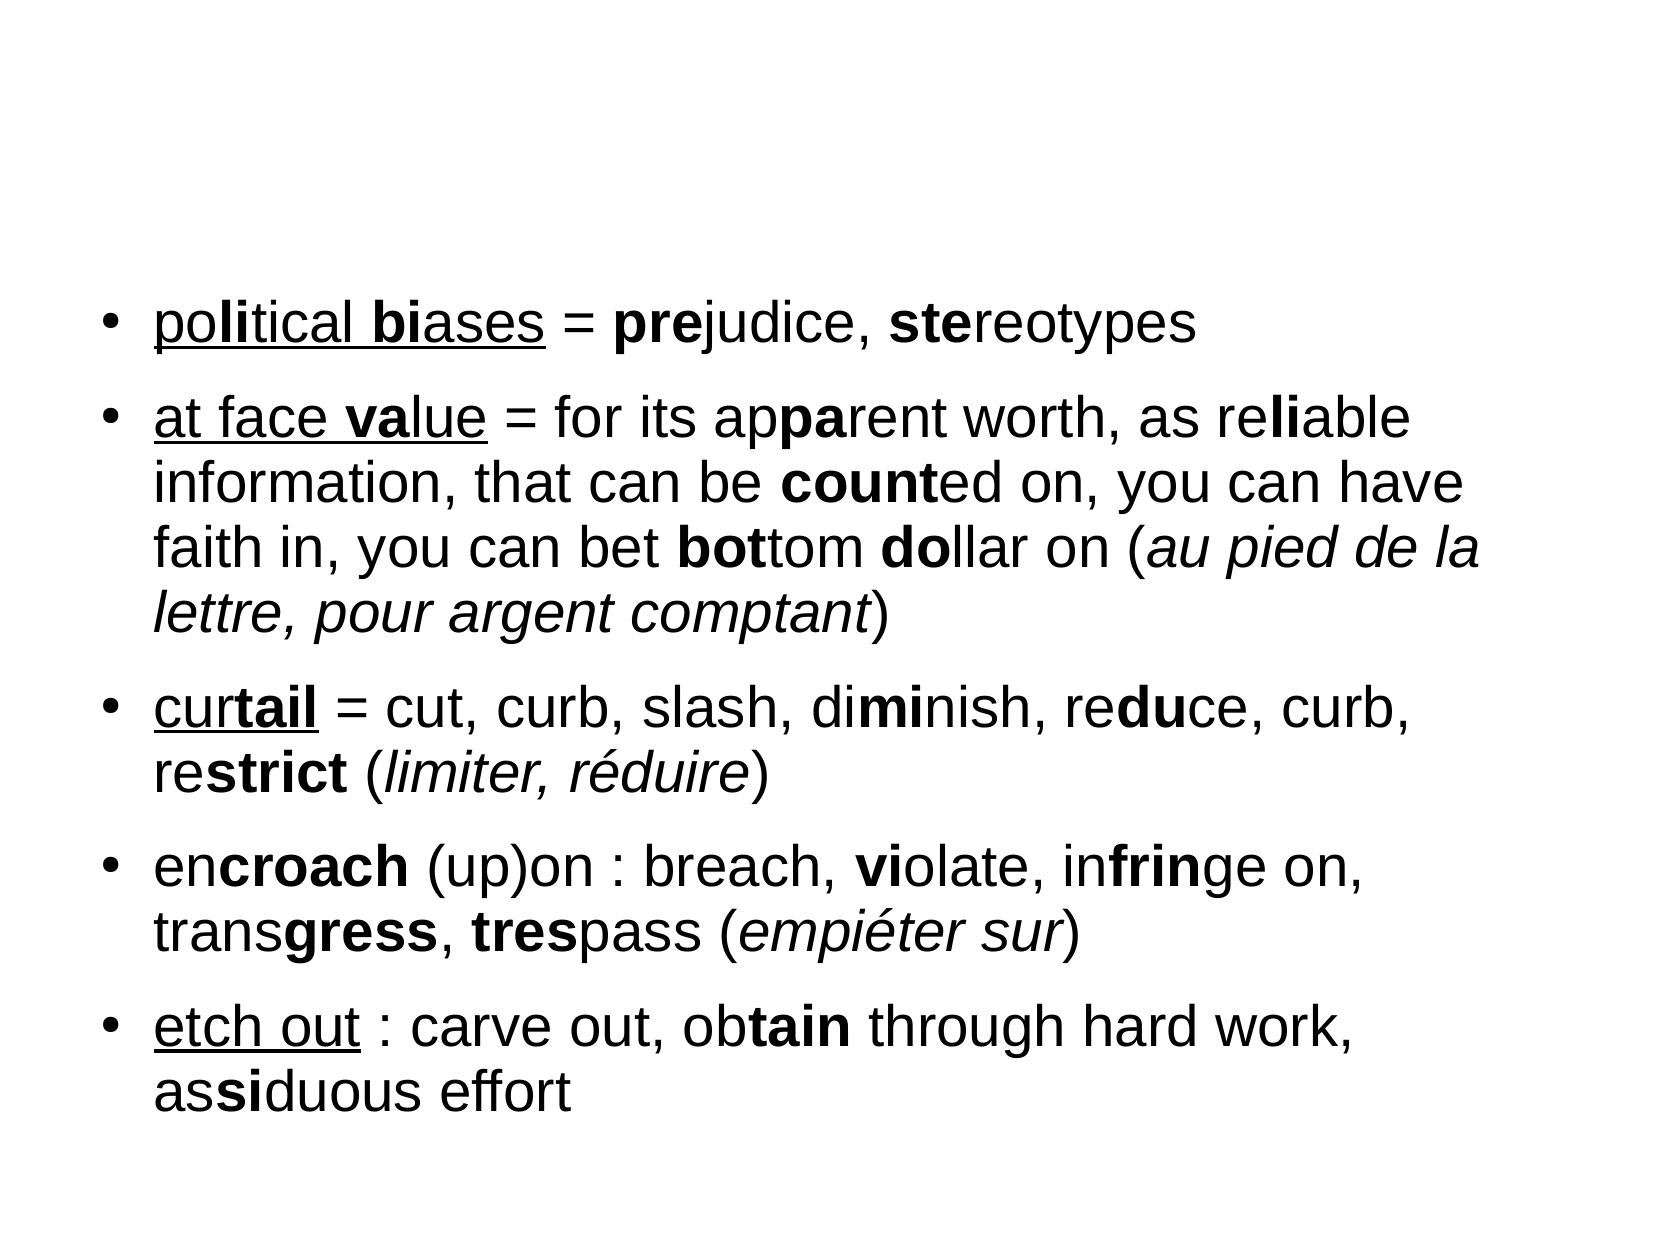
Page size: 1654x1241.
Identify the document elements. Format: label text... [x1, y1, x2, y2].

list political biases = prejudice, stereotypes at face value = for its apparent worth, as reliable information, that can be counted on, you can have faith in, you can bet bottom dollar on (au pied de la lettre, pour argent comptant) curtail = cut, curb, slash, diminish, reduce, curb, restrict (limiter, réduire) encroach (up)on : breach, violate, infringe on, transgress, trespass (empiéter sur) etch out : carve out, obtain through hard work, assiduous effort [82, 290, 1571, 1124]
